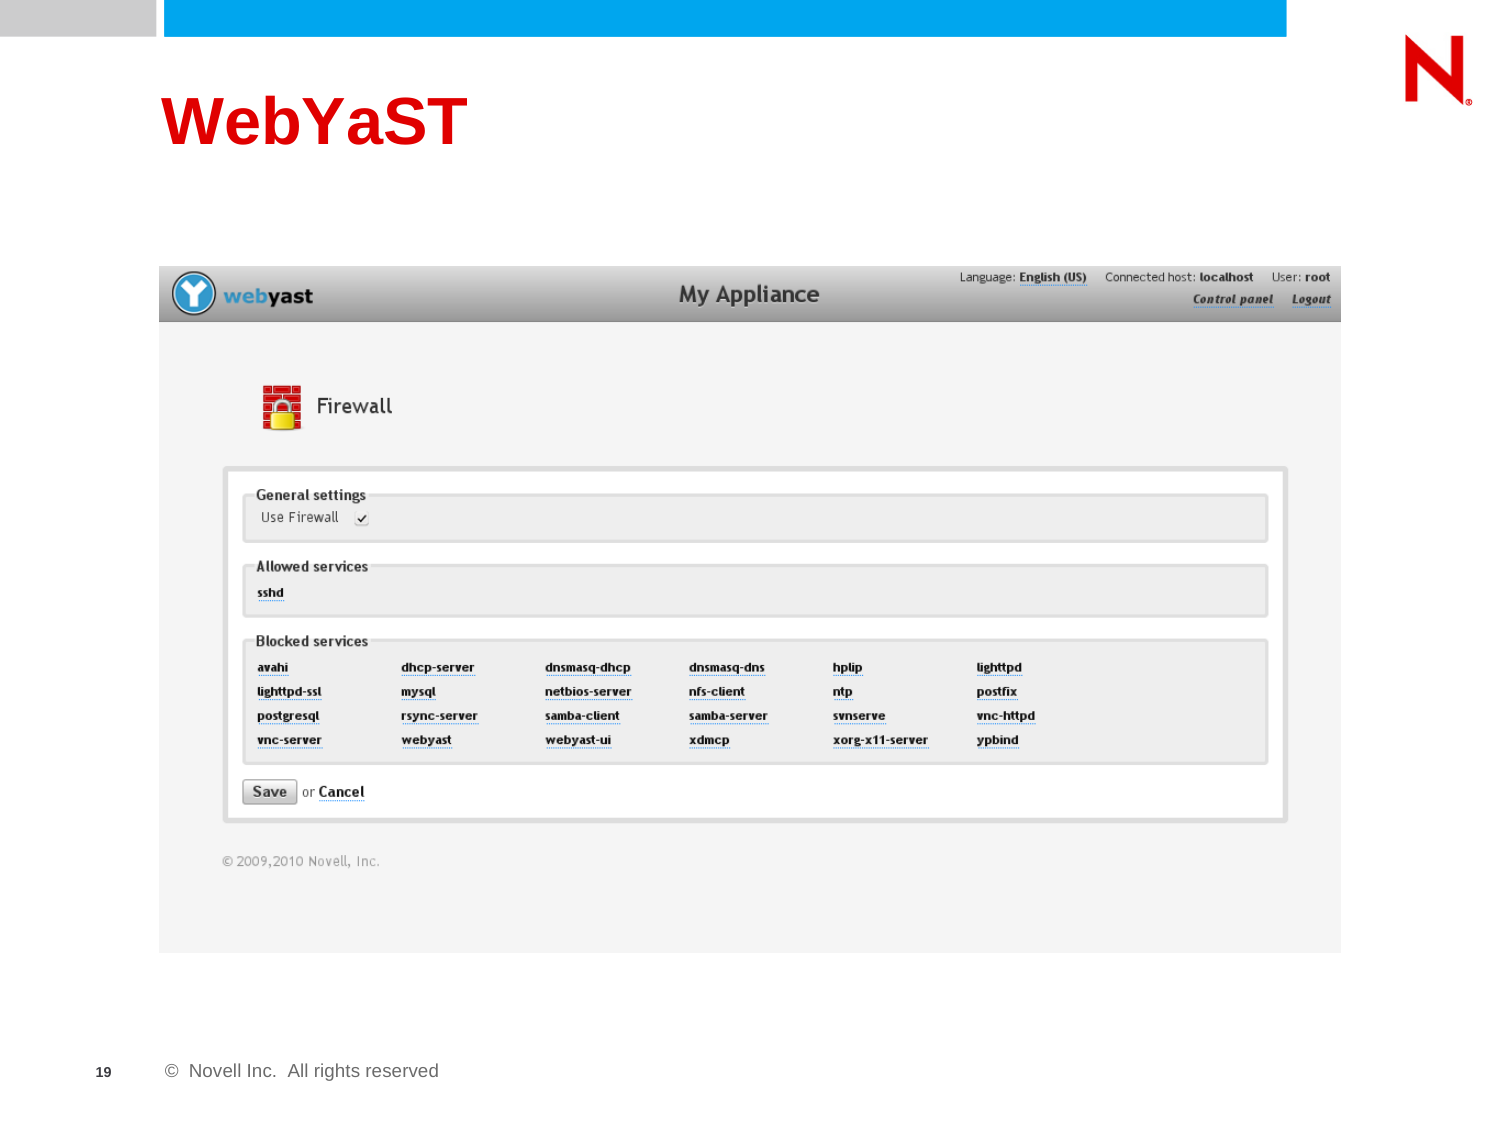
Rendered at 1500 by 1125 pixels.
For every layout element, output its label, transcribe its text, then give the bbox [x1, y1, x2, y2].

title WebYaST [161, 41, 1383, 205]
picture [159, 266, 1341, 953]
picture [1403, 32, 1473, 107]
